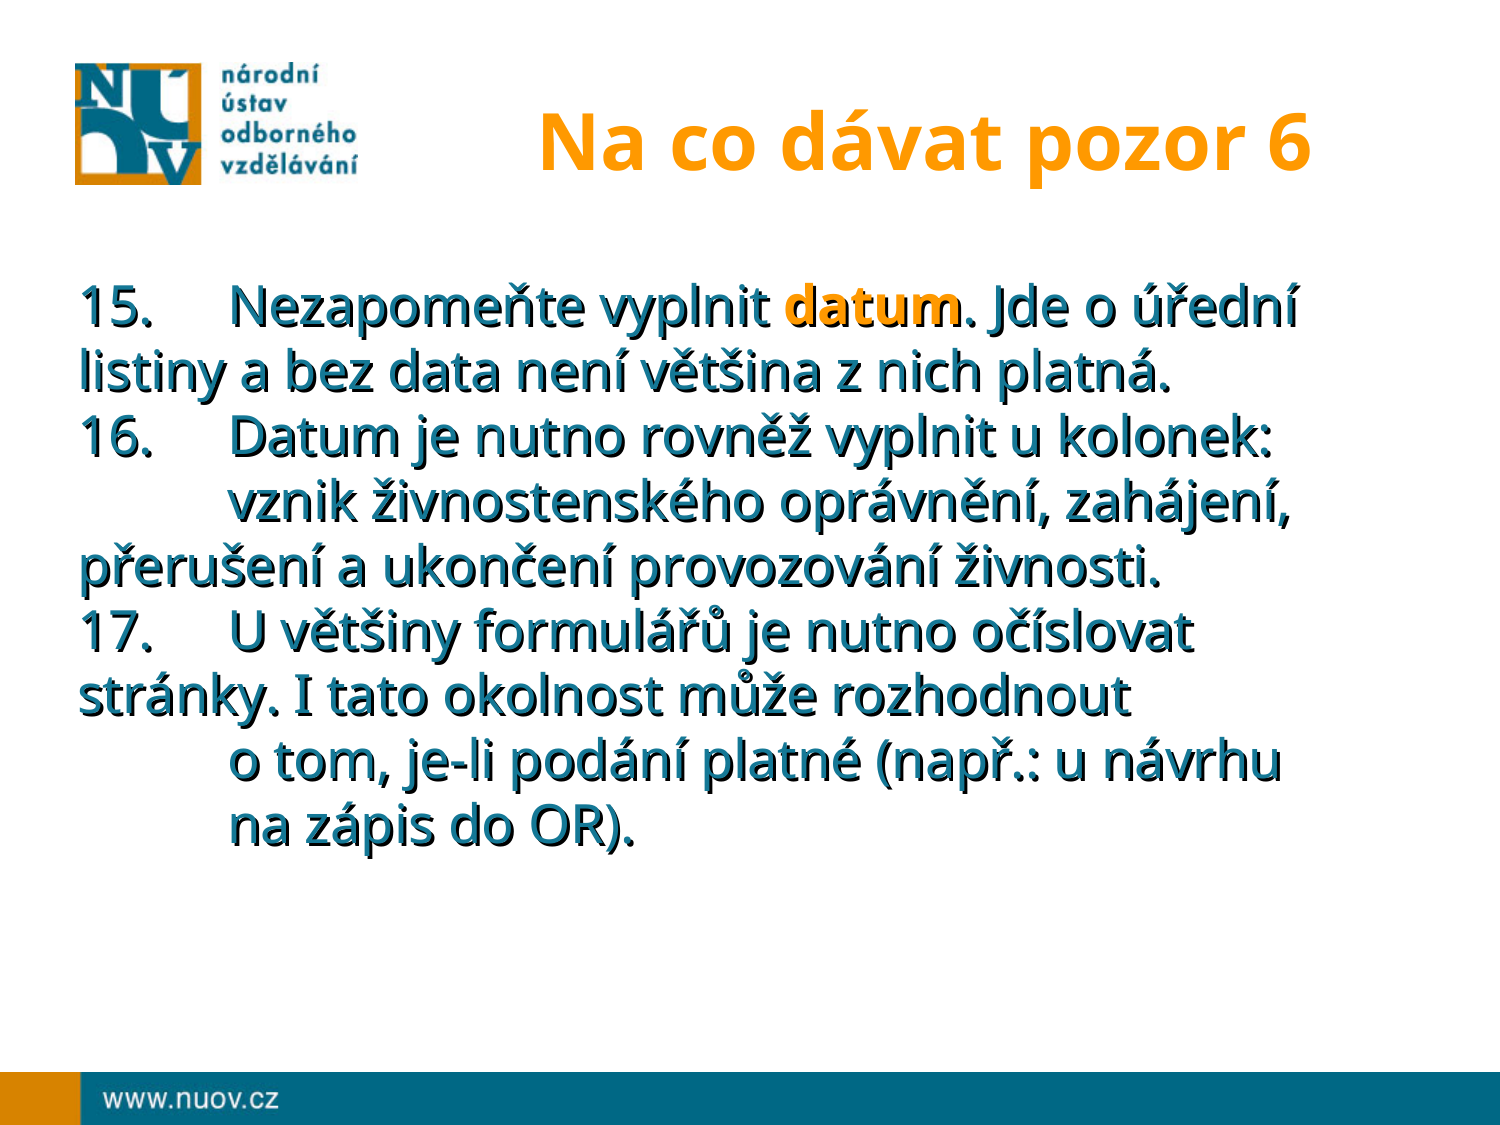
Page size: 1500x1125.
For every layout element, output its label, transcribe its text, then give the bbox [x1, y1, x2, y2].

text_box [0, 1072, 1500, 1125]
text_box 15. Nezapomeňte vyplnit datum. Jde o úřední listiny a bez data není většina z nich platná. 16. Datum je nutno rovněž vyplnit u kolonek: vznik živnostenského oprávnění, zahájení, přerušení a ukončení provozování živnosti. 17. U většiny formulářů je nutno očíslovat stránky. I tato okolnost může rozhodnout o tom, je-li podání platné (např.: u návrhu na zápis do OR). [62, 262, 1450, 863]
text_box [75, 62, 358, 185]
title Na co dávat pozor 6 [424, 45, 1425, 233]
